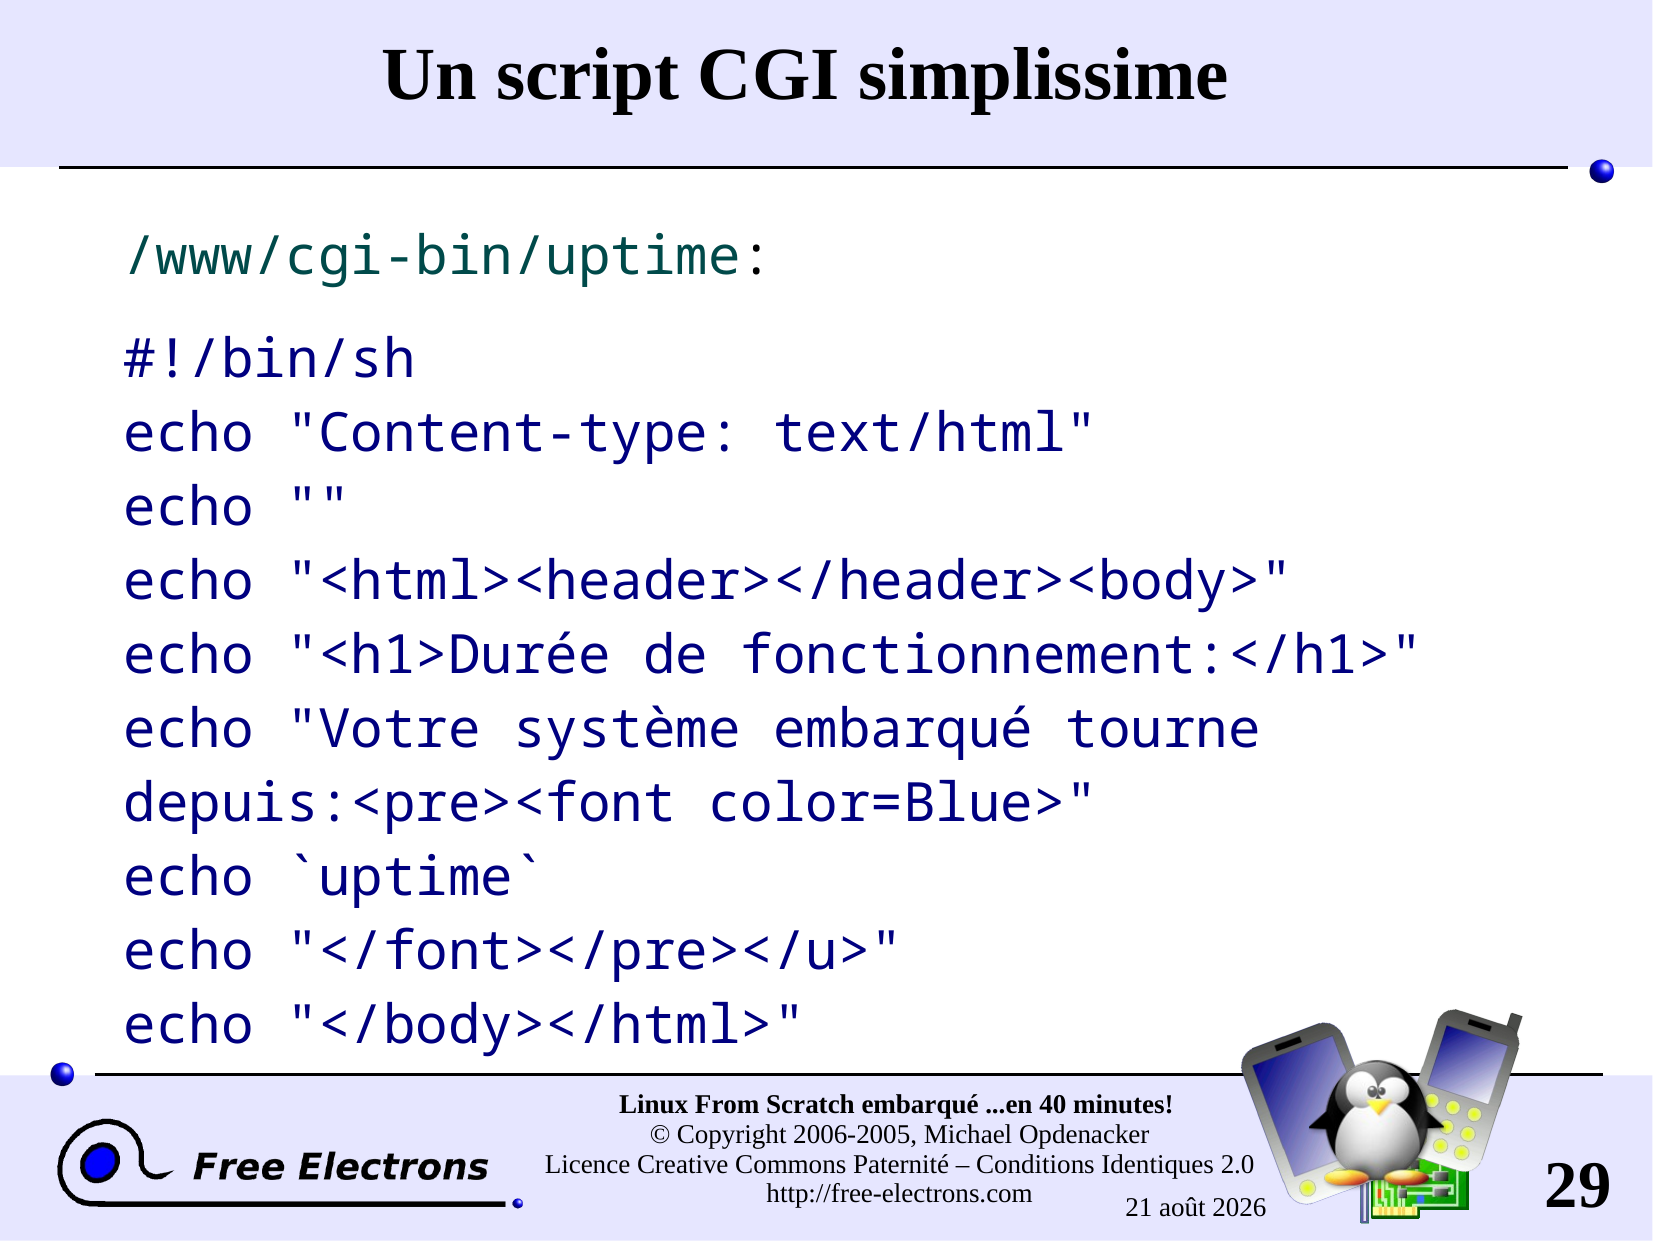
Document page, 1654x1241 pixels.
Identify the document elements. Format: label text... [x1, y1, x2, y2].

title Un script CGI simplissime [60, 25, 1551, 124]
list /www/cgi-bin/uptime: #!/bin/sh echo "Content-type: text/html" echo "" echo "<html><header></header><body>" echo "<h1>Durée de fonctionnement:</h1>" echo "Votre système embarqué tourne depuis:<pre><font color=Blue>" echo `uptime` echo "</font></pre></u>" echo "</body></html>" [105, 216, 1518, 1067]
picture [50, 1108, 527, 1216]
picture [1231, 1008, 1537, 1241]
